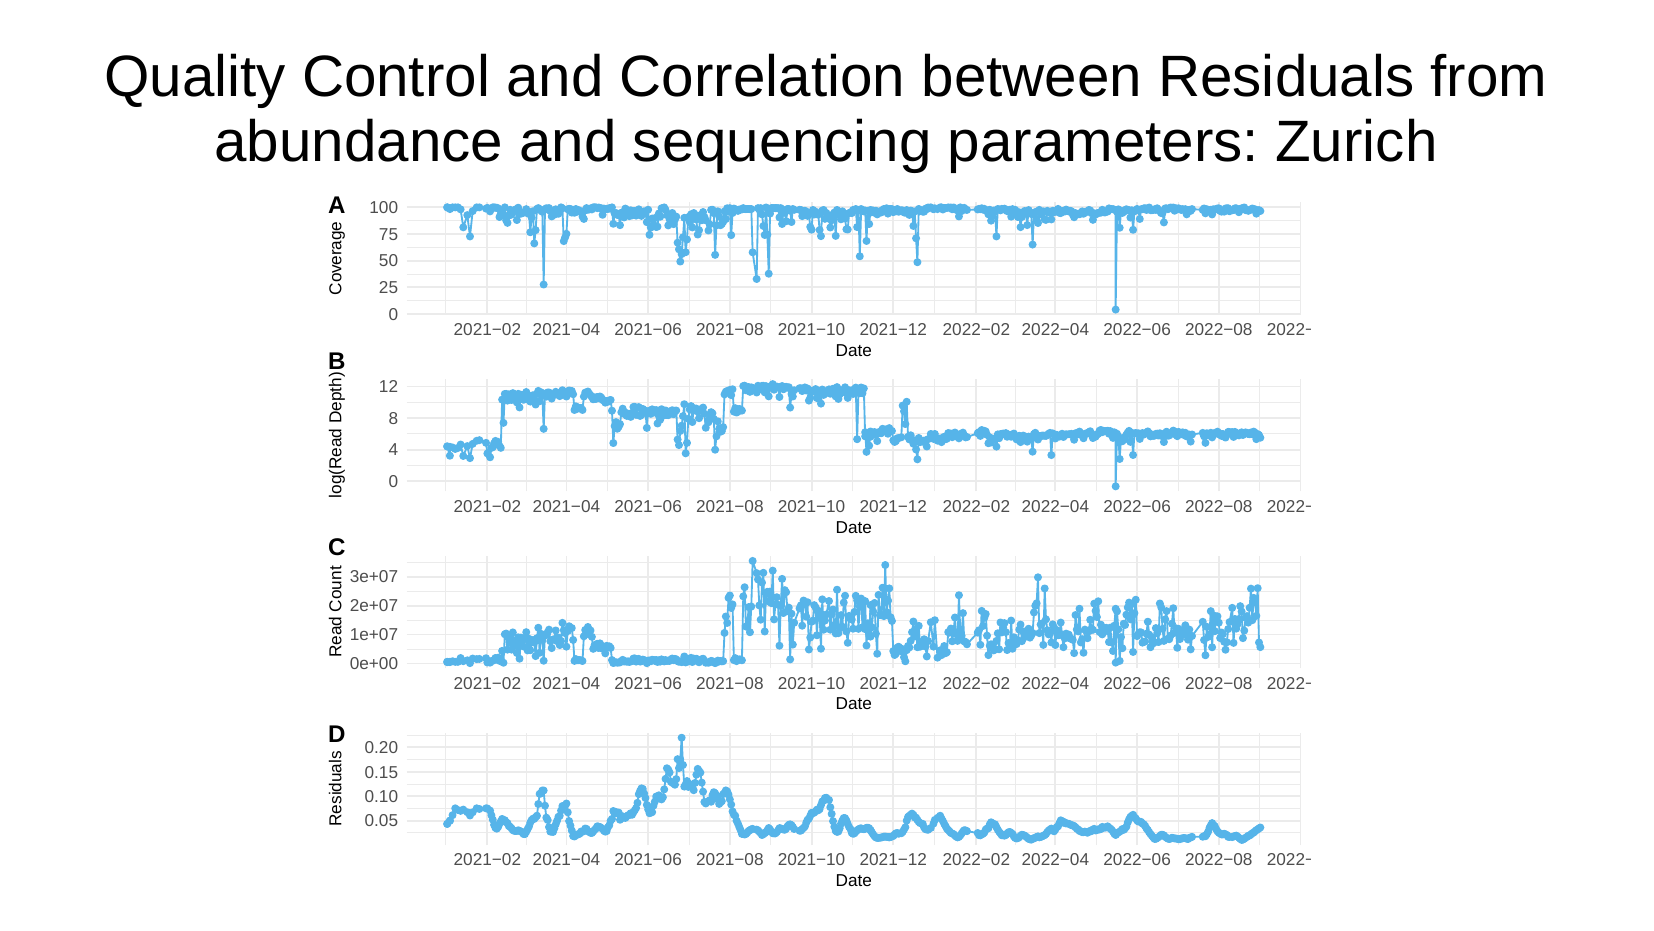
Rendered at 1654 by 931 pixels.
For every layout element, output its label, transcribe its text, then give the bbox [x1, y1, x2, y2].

picture [319, 192, 1311, 901]
title Quality Control and Correlation between Residuals from abundance and sequencing parameters: Zurich [82, 31, 1571, 187]
